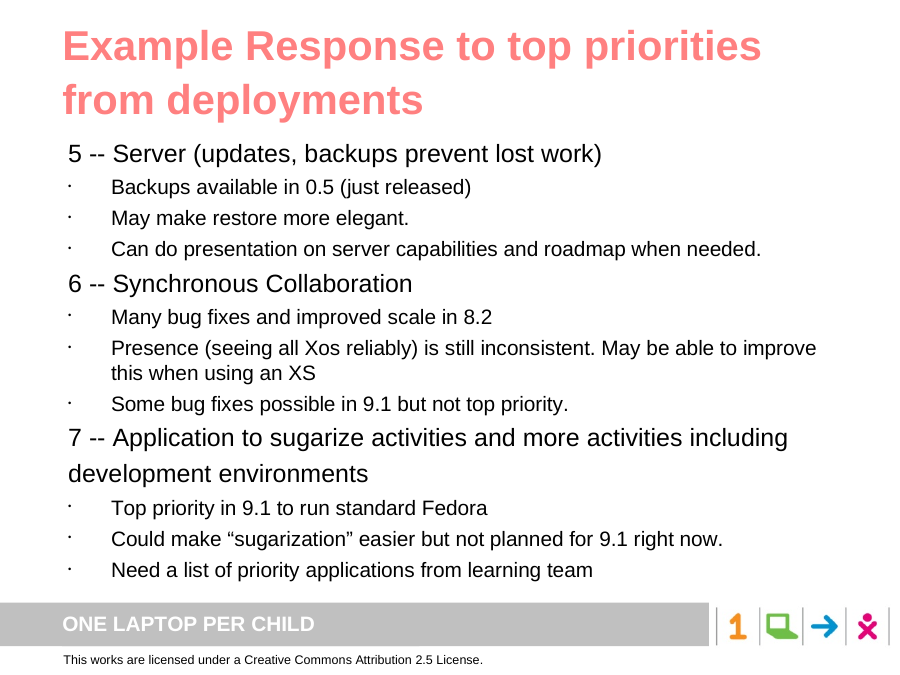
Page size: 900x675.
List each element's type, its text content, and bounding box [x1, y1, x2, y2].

text_box 5 -- Server (updates, backups prevent lost work)‏ Backups available in 0.5 (just released)‏ May make restore more elegant. Can do presentation on server capabilities and roadmap when needed. 6 -- Synchronous Collaboration Many bug fixes and improved scale in 8.2 Presence (seeing all Xos reliably) is still inconsistent. May be able to improve this when using an XS Some bug fixes possible in 9.1 but not top priority. 7 -- Application to sugarize activities and more activities including development environments Top priority in 9.1 to run standard Fedora Could make “sugarization” easier but not planned for 9.1 right now. Need a list of priority applications from learning team [62, 137, 850, 561]
text_box Example Response to top priorities from deployments [62, 14, 843, 123]
picture [709, 598, 898, 655]
